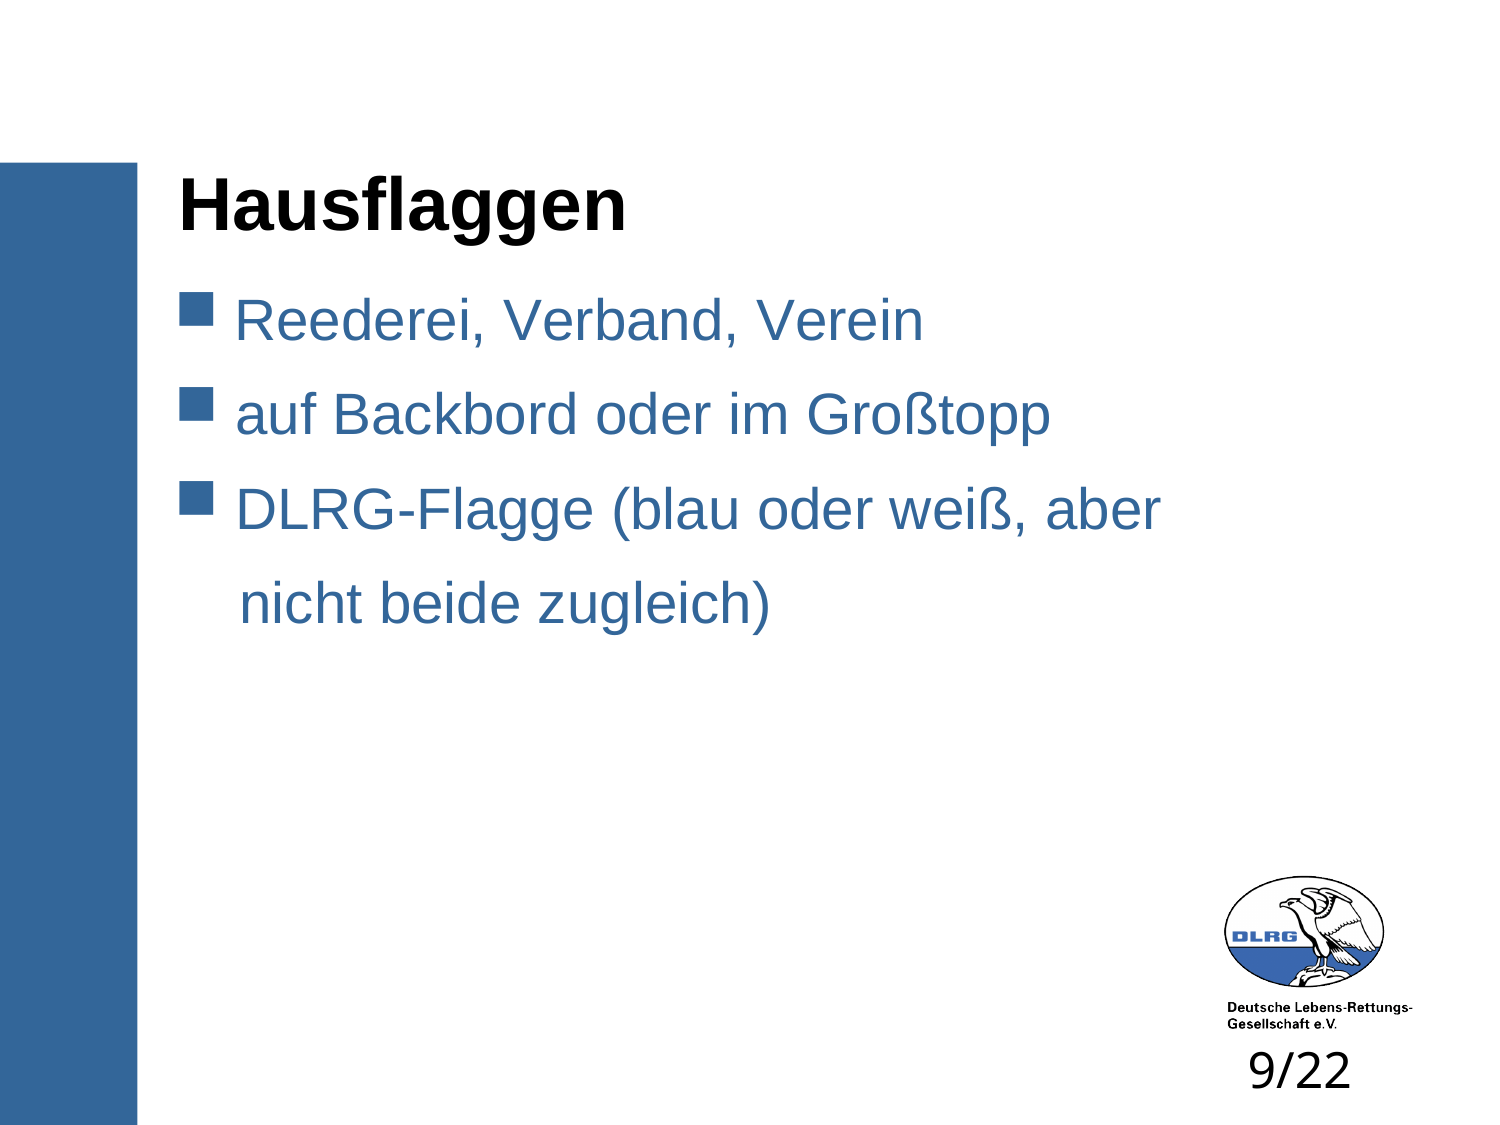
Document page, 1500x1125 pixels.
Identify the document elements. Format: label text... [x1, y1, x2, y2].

text_box Hausflaggen [163, 140, 1267, 261]
text_box <Nummer>/22 [1233, 1030, 1500, 1107]
picture [1224, 874, 1413, 1030]
text_box Reederei, Verband, Verein auf Backbord oder im Großtopp DLRG-Flagge (blau oder weiß, aber nicht beide zugleich)‏ [159, 249, 1386, 889]
